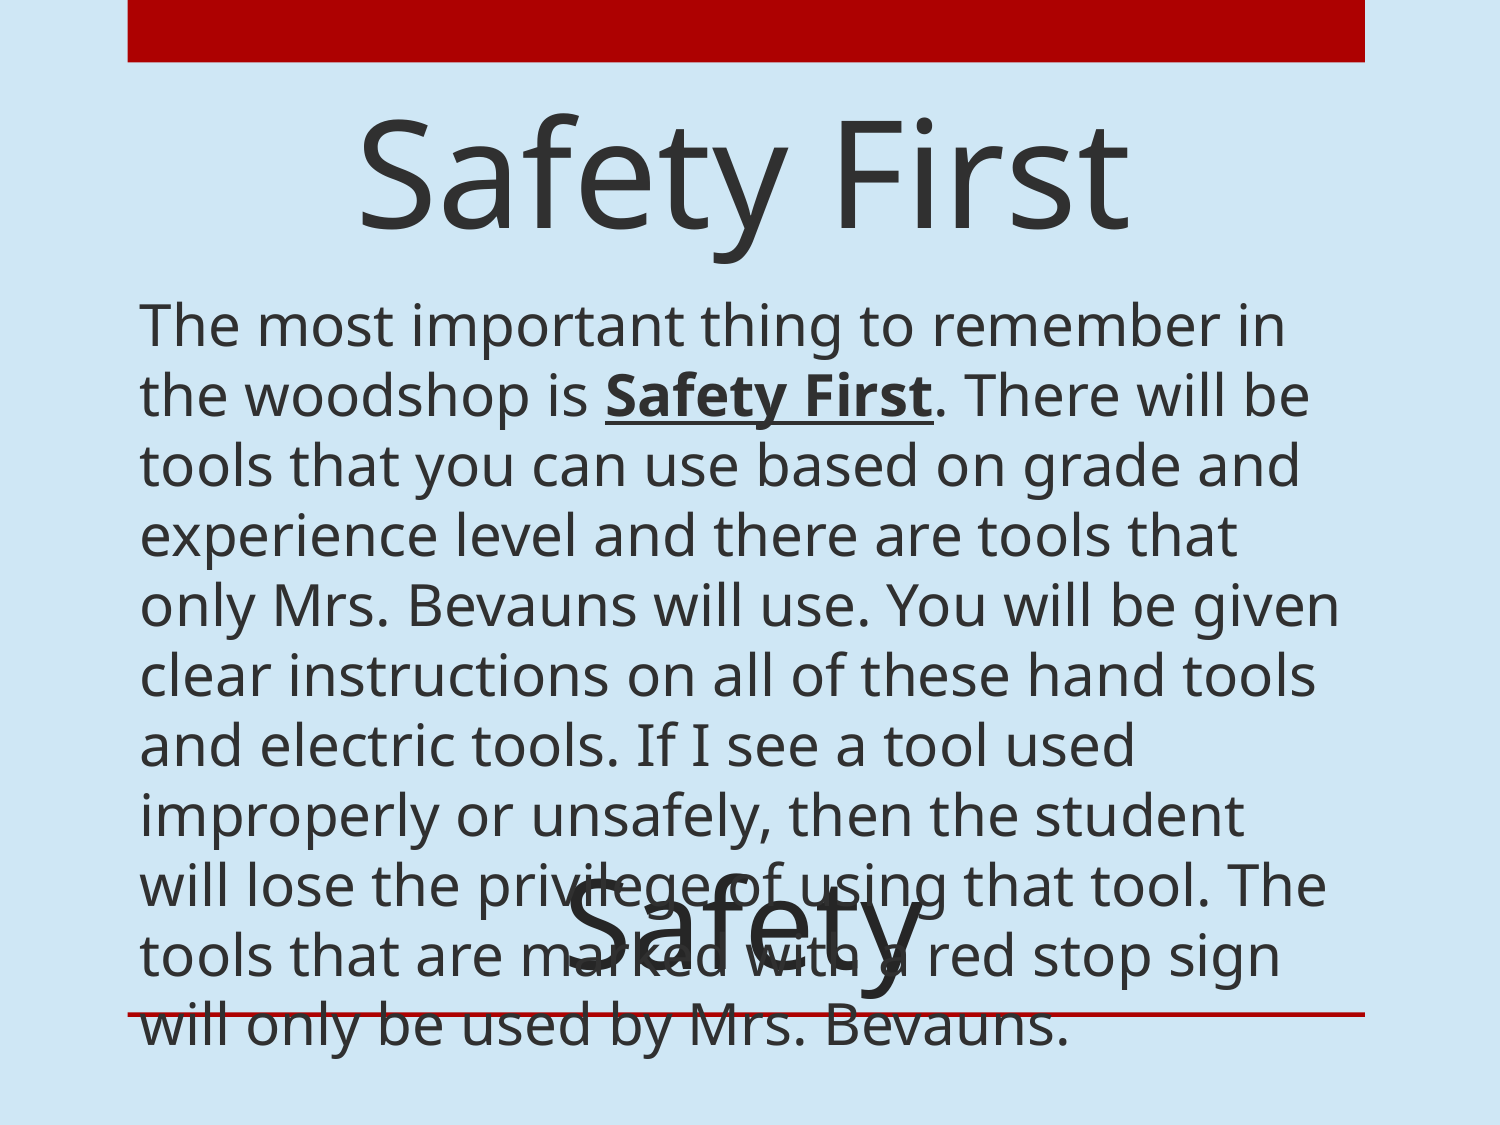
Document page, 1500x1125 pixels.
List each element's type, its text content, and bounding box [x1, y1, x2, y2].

title Safety [125, 837, 1363, 1013]
list Safety First The most important thing to remember in the woodshop is Safety First. There will be tools that you can use based on grade and experience level and there are tools that only Mrs. Bevauns will use. You will be given clear instructions on all of these hand tools and electric tools. If I see a tool used improperly or unsafely, then the student will lose the privilege of using that tool. The tools that are marked with a red stop sign will only be used by Mrs. Bevauns. [125, 70, 1363, 796]
